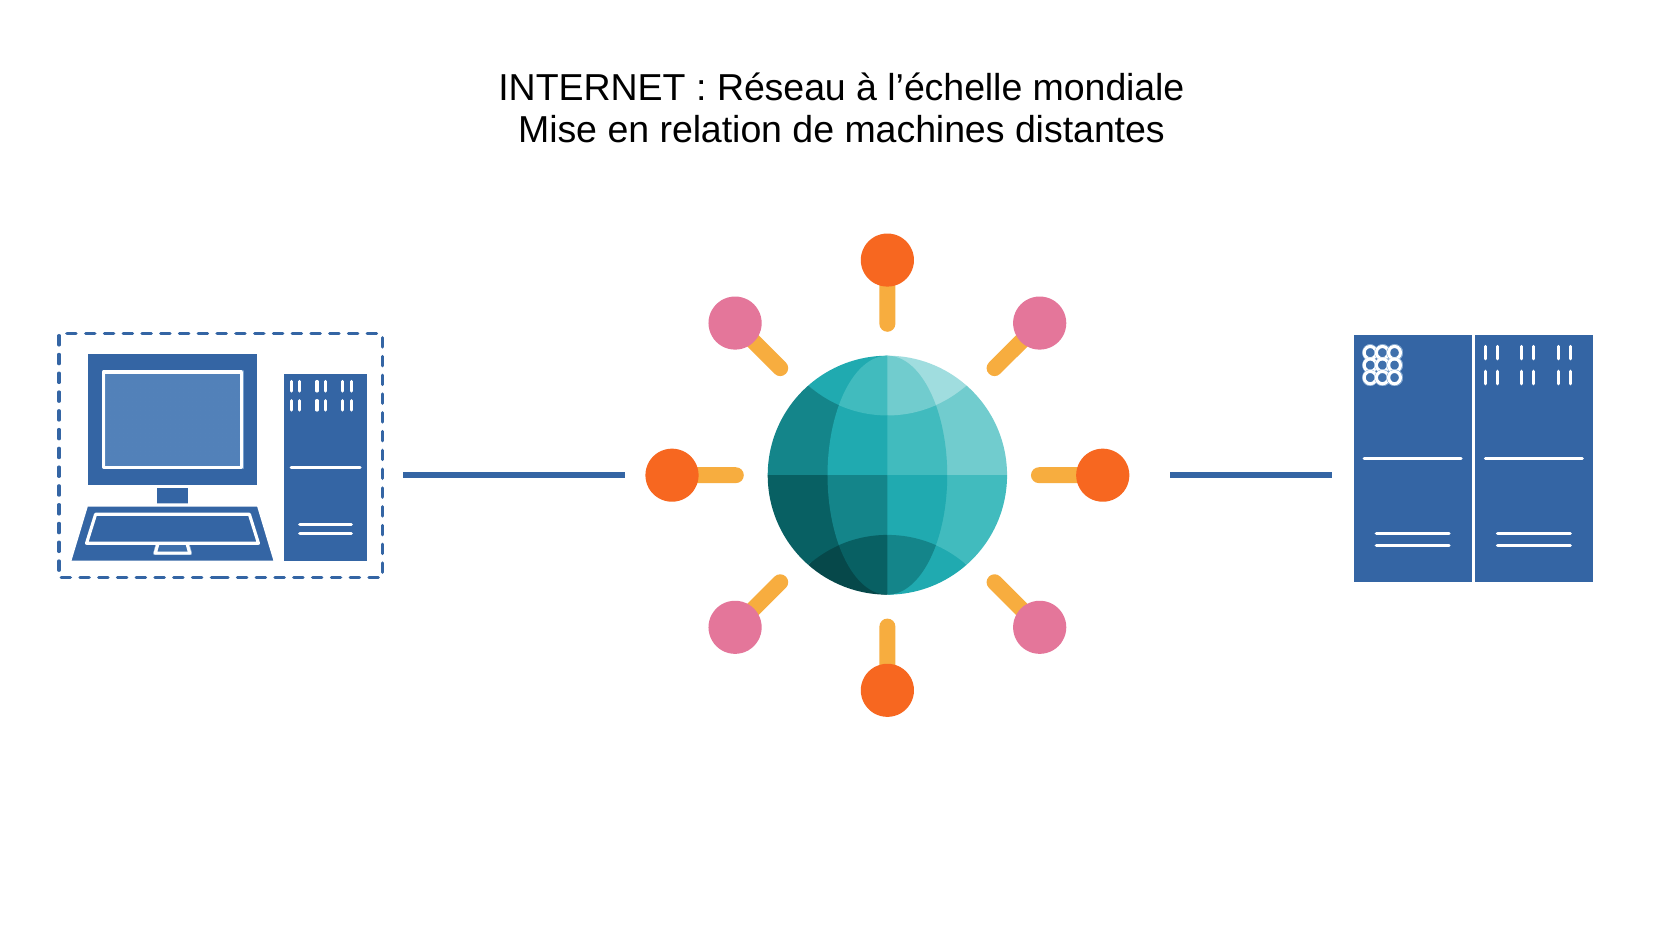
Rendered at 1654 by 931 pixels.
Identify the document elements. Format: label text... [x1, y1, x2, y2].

picture [644, 233, 1130, 718]
text_box INTERNET : Réseau à l’échelle mondiale Mise en relation de machines distantes [295, 59, 1388, 158]
text_box [59, 333, 383, 578]
text_box [1352, 333, 1595, 584]
